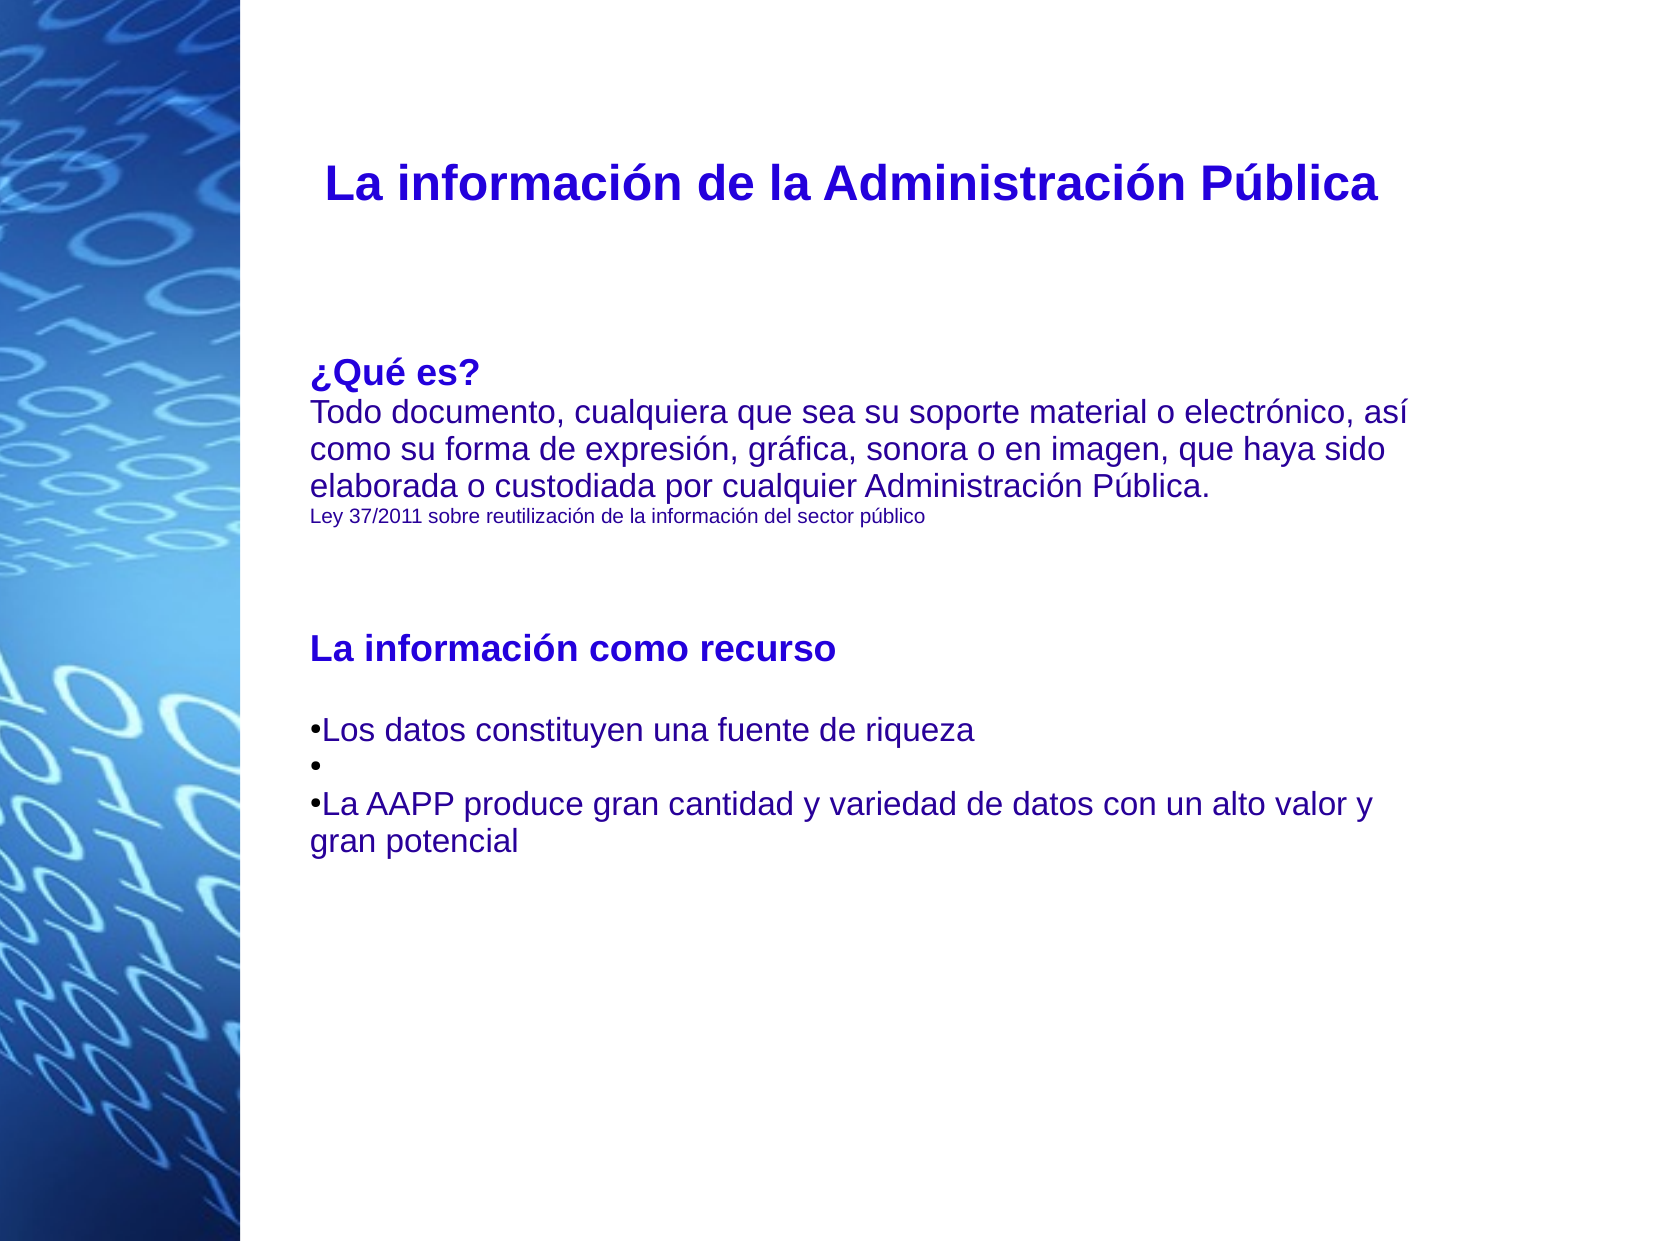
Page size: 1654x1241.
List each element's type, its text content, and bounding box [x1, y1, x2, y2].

text_box La información de la Administración Pública [309, 147, 1394, 220]
text_box ¿Qué es? Todo documento, cualquiera que sea su soporte material o electrónico, así como su forma de expresión, gráfica, sonora o en imagen, que haya sido elaborada o custodiada por cualquier Administración Pública. Ley 37/2011 sobre reutilización de la información del sector público [295, 343, 1447, 537]
text_box La información como recurso Los datos constituyen una fuente de riqueza La AAPP produce gran cantidad y variedad de datos con un alto valor y gran potencial [295, 620, 1447, 912]
picture [0, 0, 241, 1241]
